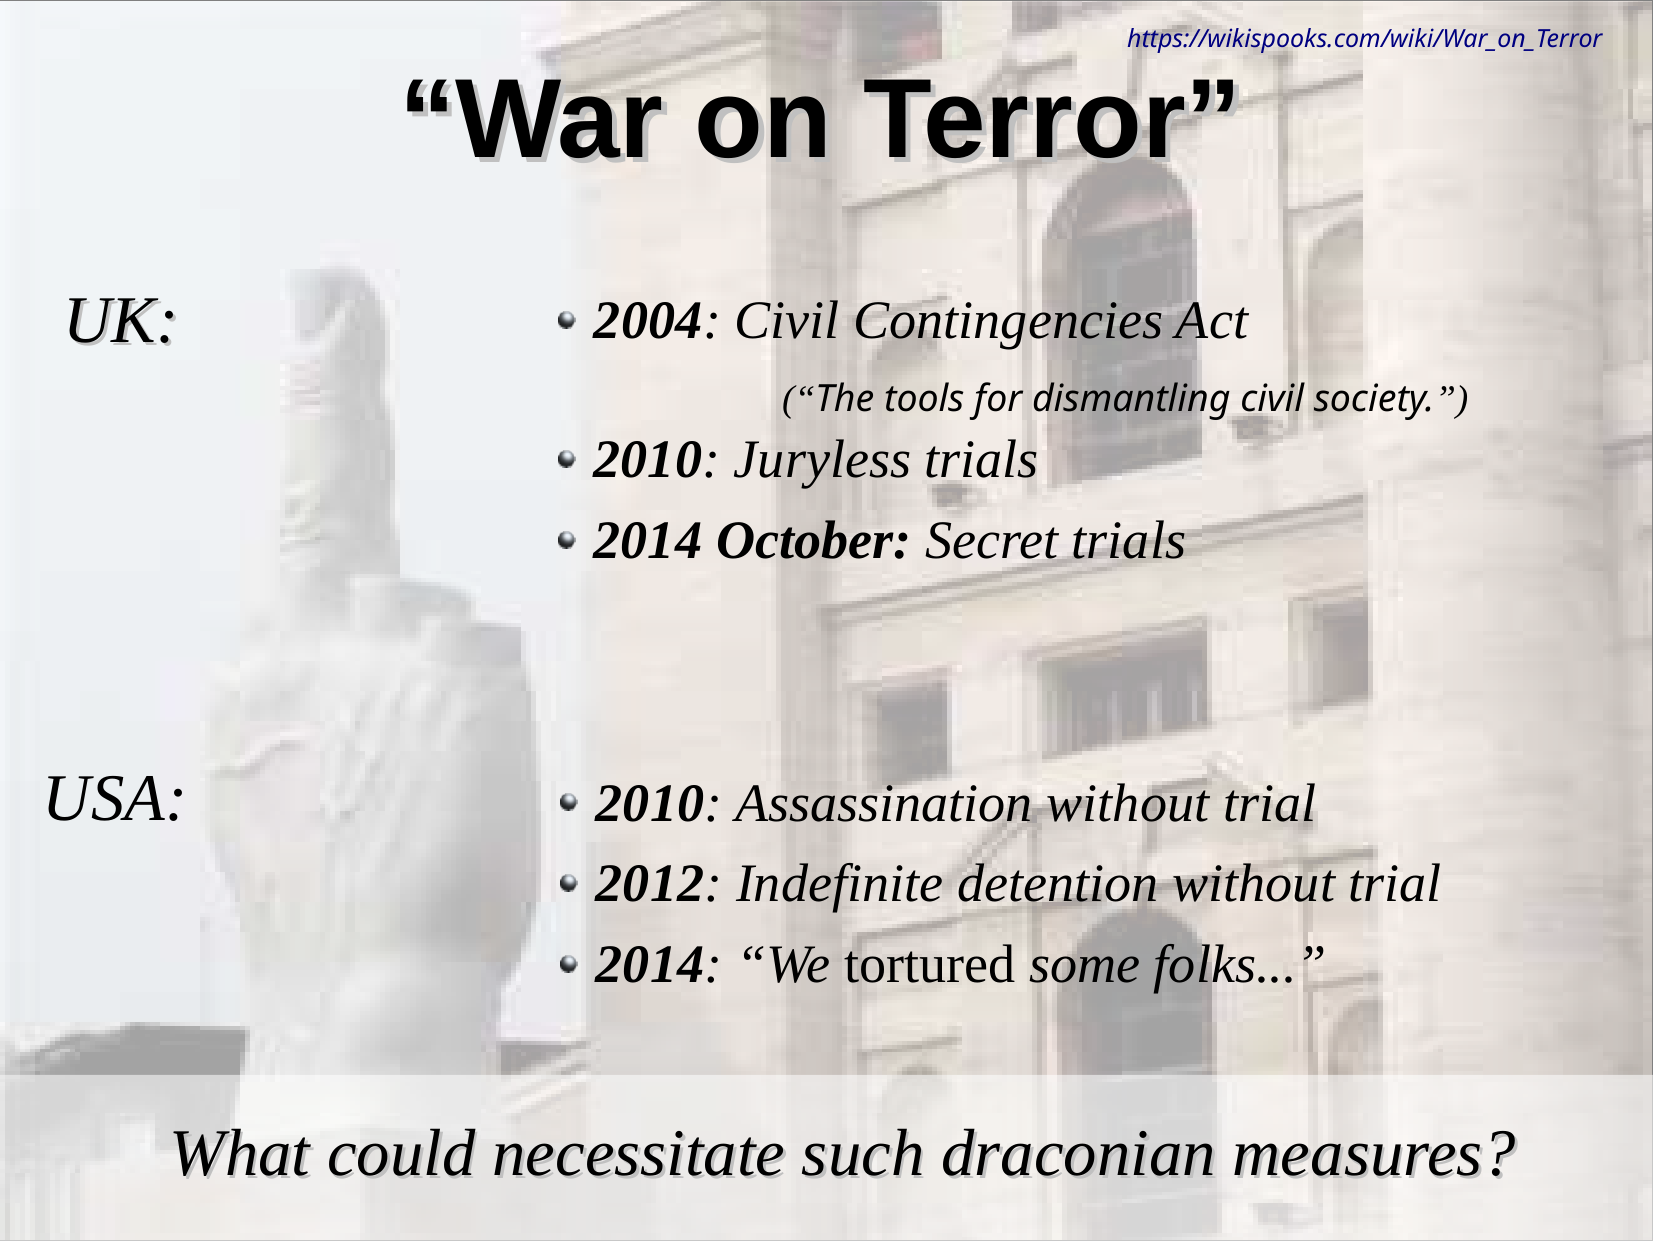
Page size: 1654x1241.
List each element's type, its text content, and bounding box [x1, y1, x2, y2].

text_box [0, 0, 1653, 1241]
text_box “War on Terror” [17, 55, 1625, 182]
text_box https://wikispooks.com/wiki/War_on_Terror [868, 20, 1604, 50]
text_box 2004: Civil Contingencies Act [543, 284, 1355, 360]
picture [558, 531, 576, 549]
text_box 2010: Assassination without trial 2012: Indefinite detention without trial 2014: “We tortured some folks...” [545, 736, 1653, 1034]
text_box (“The tools for dismantling civil society.”) [609, 356, 1642, 438]
text_box 2010: Juryless trials 2014 October: Secret trials [543, 414, 1645, 504]
text_box USA: [0, 755, 231, 845]
text_box What could necessitate such draconian measures? [40, 1110, 1613, 1200]
text_box UK: [0, 277, 213, 367]
